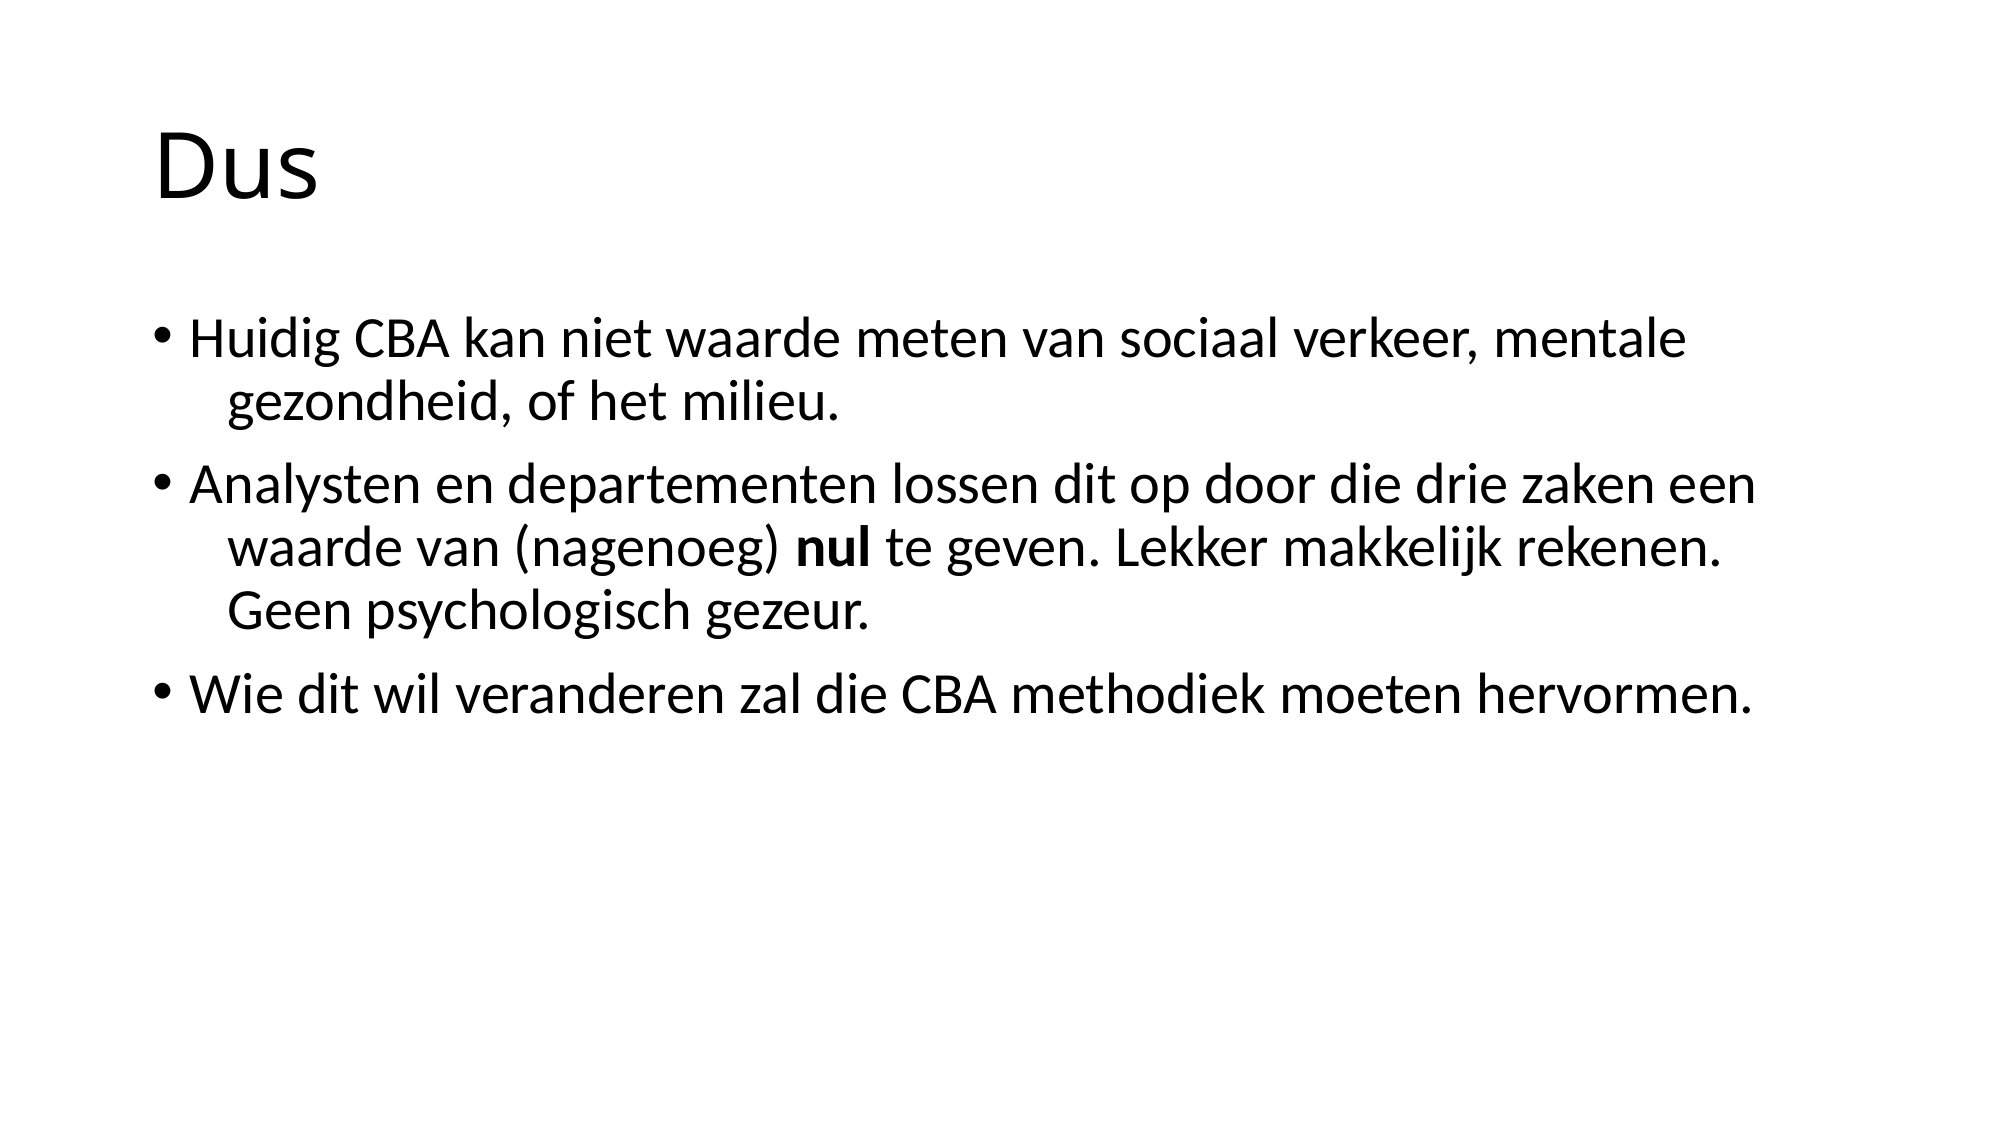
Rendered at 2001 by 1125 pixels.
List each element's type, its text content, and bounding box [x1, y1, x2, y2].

title Dus [137, 59, 1863, 278]
list Huidig CBA kan niet waarde meten van sociaal verkeer, mentale gezondheid, of het milieu. Analysten en departementen lossen dit op door die drie zaken een waarde van (nagenoeg) nul te geven. Lekker makkelijk rekenen. Geen psychologisch gezeur. Wie dit wil veranderen zal die CBA methodiek moeten hervormen. [137, 299, 1863, 1014]
